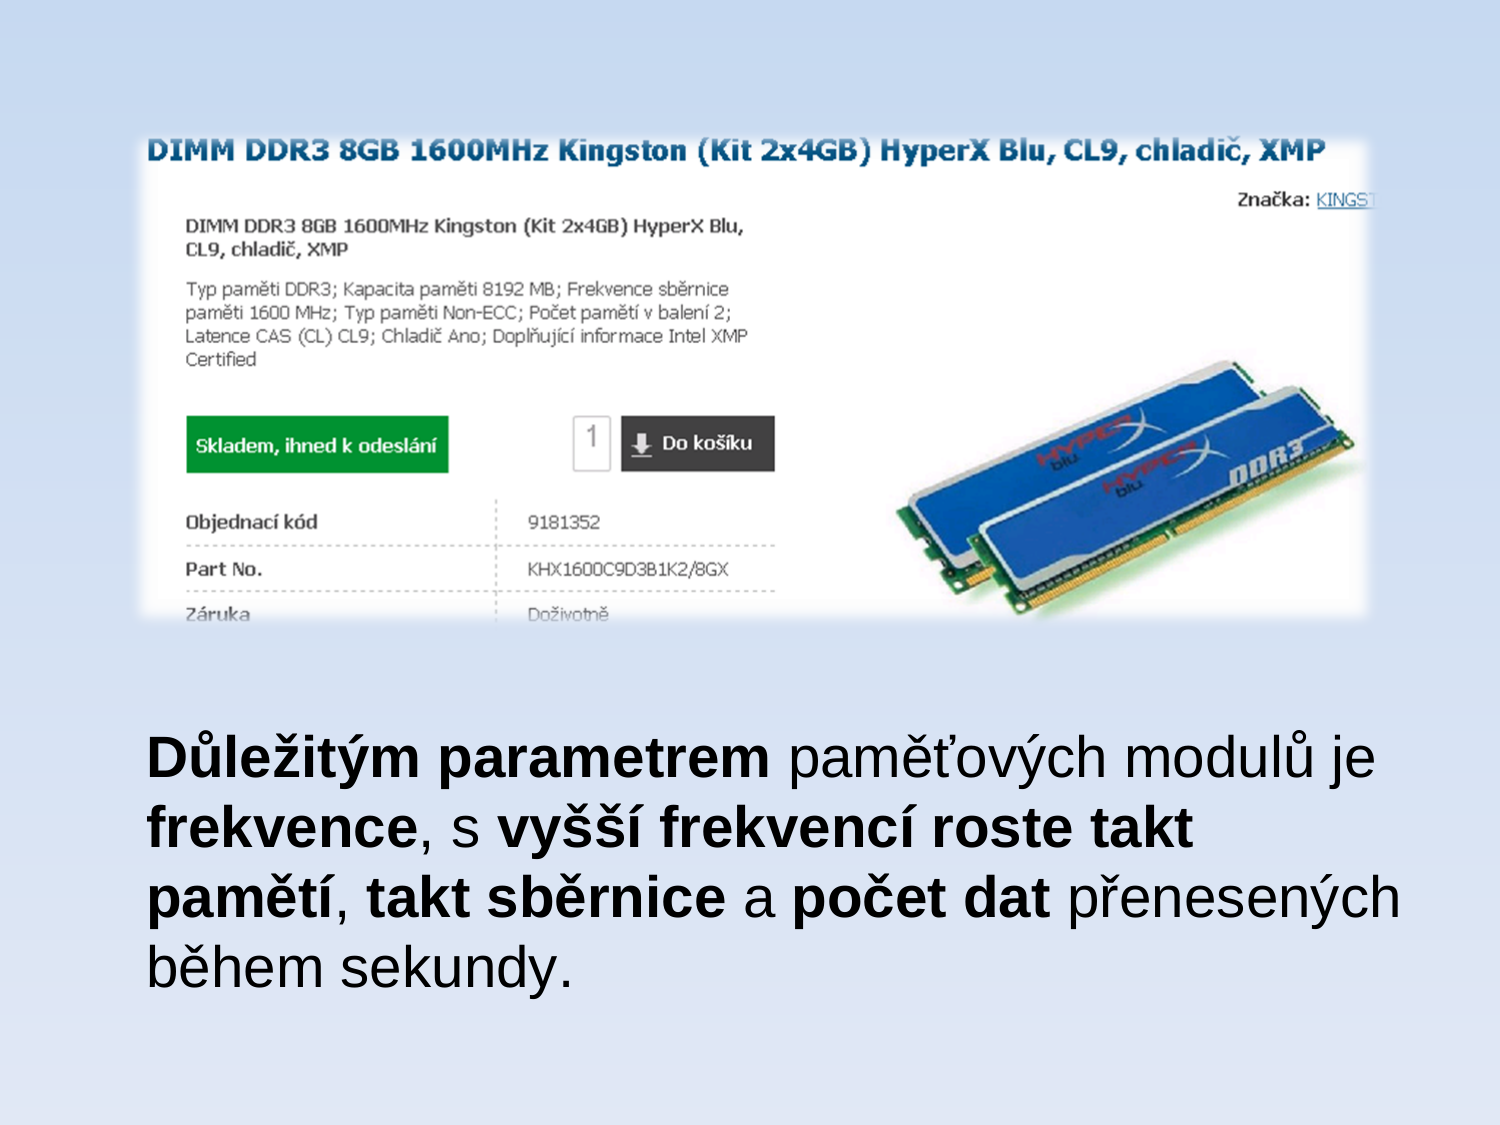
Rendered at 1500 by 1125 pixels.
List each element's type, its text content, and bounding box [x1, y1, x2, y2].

picture [123, 124, 1384, 634]
list Důležitým parametrem paměťových modulů je frekvence, s vyšší frekvencí roste takt pamětí, takt sběrnice a počet dat přenesených během sekundy. [75, 711, 1426, 1012]
